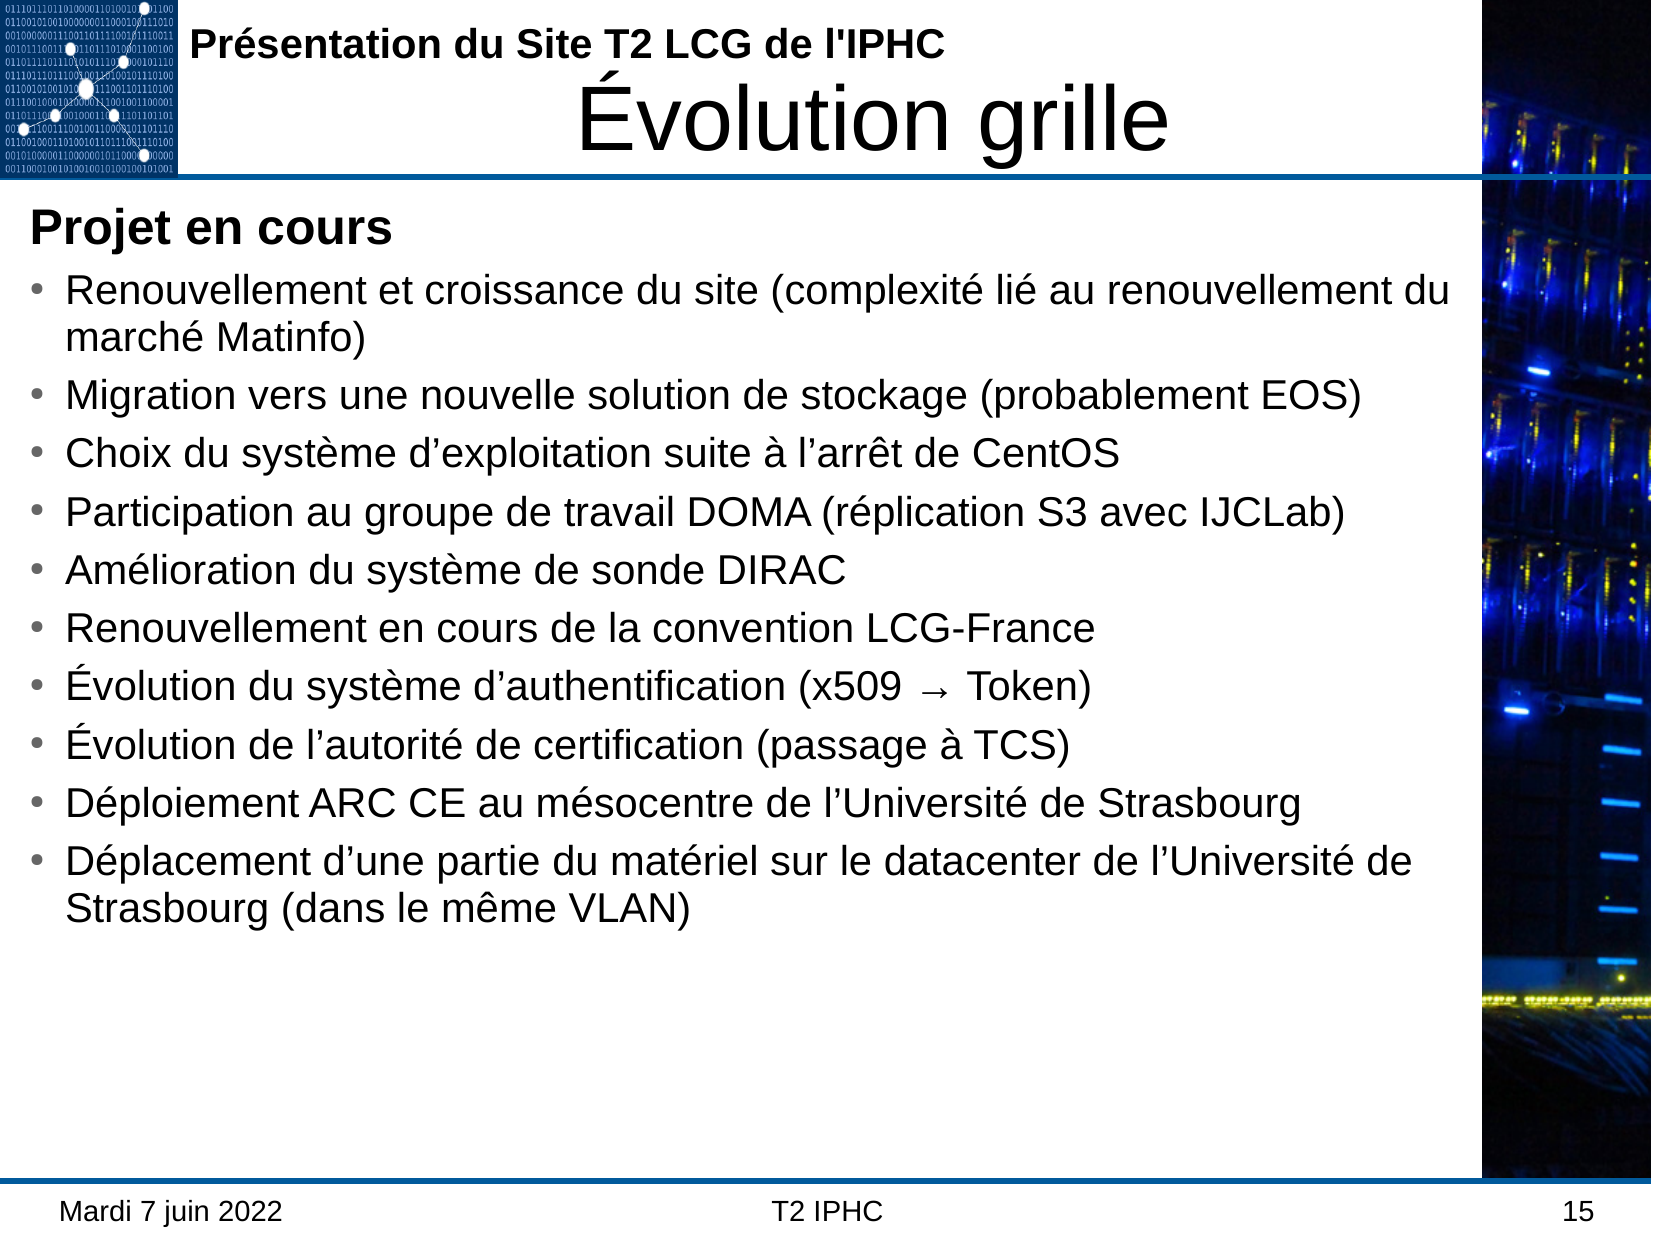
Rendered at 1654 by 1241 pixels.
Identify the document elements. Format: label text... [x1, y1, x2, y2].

picture [0, 0, 178, 178]
picture [1482, 180, 1651, 1178]
picture [1482, 0, 1651, 174]
text_box Projet en cours Renouvellement et croissance du site (complexité lié au renouvellement du marché Matinfo) Migration vers une nouvelle solution de stockage (probablement EOS) Choix du système d’exploitation suite à l’arrêt de CentOS Participation au groupe de travail DOMA (réplication S3 avec IJCLab) Amélioration du système de sonde DIRAC Renouvellement en cours de la convention LCG-France Évolution du système d’authentification (x509 → Token) Évolution de l’autorité de certification (passage à TCS) Déploiement ARC CE au mésocentre de l’Université de Strasbourg Déplacement d’une partie du matériel sur le datacenter de l’Université de Strasbourg (dans le même VLAN) [14, 191, 1477, 1152]
title Évolution grille [177, 67, 1571, 171]
